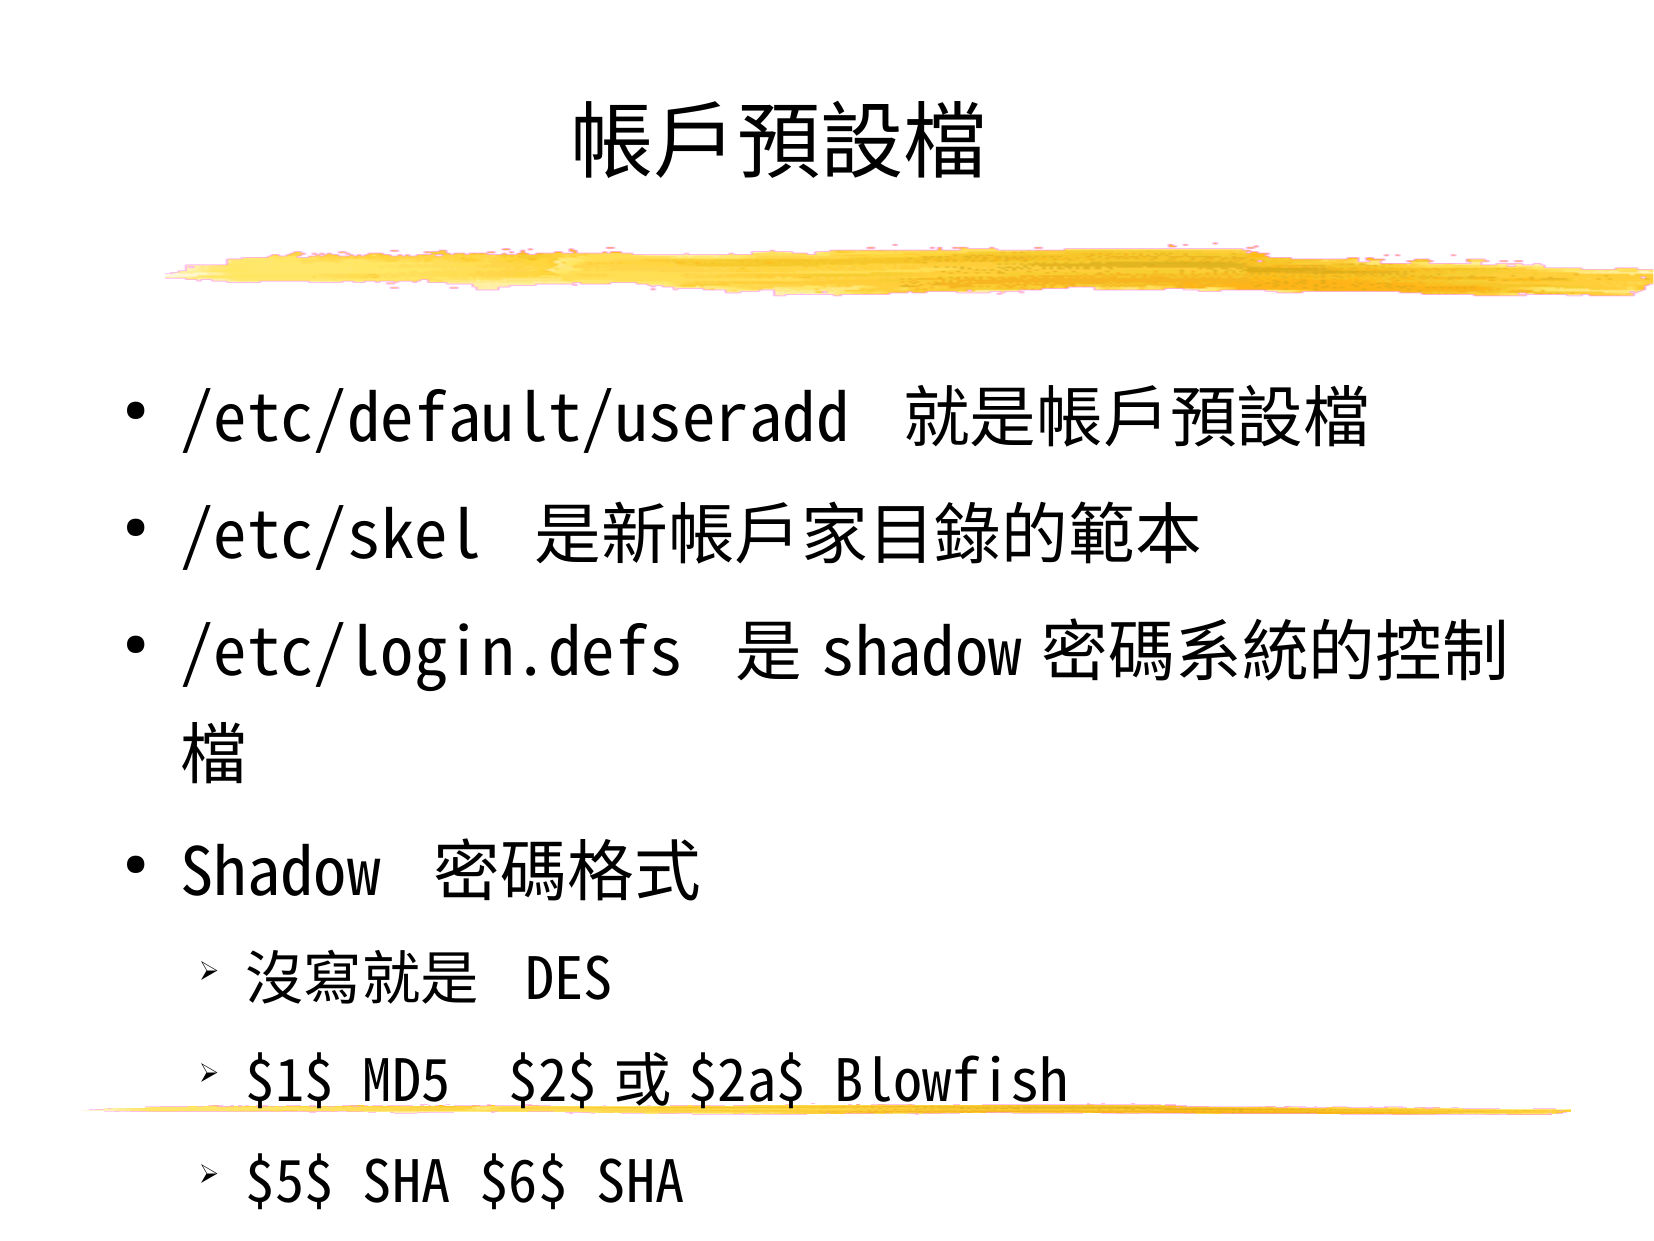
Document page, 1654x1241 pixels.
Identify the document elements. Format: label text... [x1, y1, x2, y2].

picture [82, 1102, 1571, 1117]
list /etc/default/useradd 就是帳戶預設檔 /etc/skel 是新帳戶家目錄的範本 /etc/login.defs 是shadow密碼系統的控制檔 Shadow 密碼格式 沒寫就是 DES $1$ MD5 $2$或$2a$ Blowfish $5$ SHA $6$ SHA [124, 358, 1530, 1103]
title 帳戶預設檔 [76, 28, 1482, 236]
picture [165, 237, 1654, 308]
